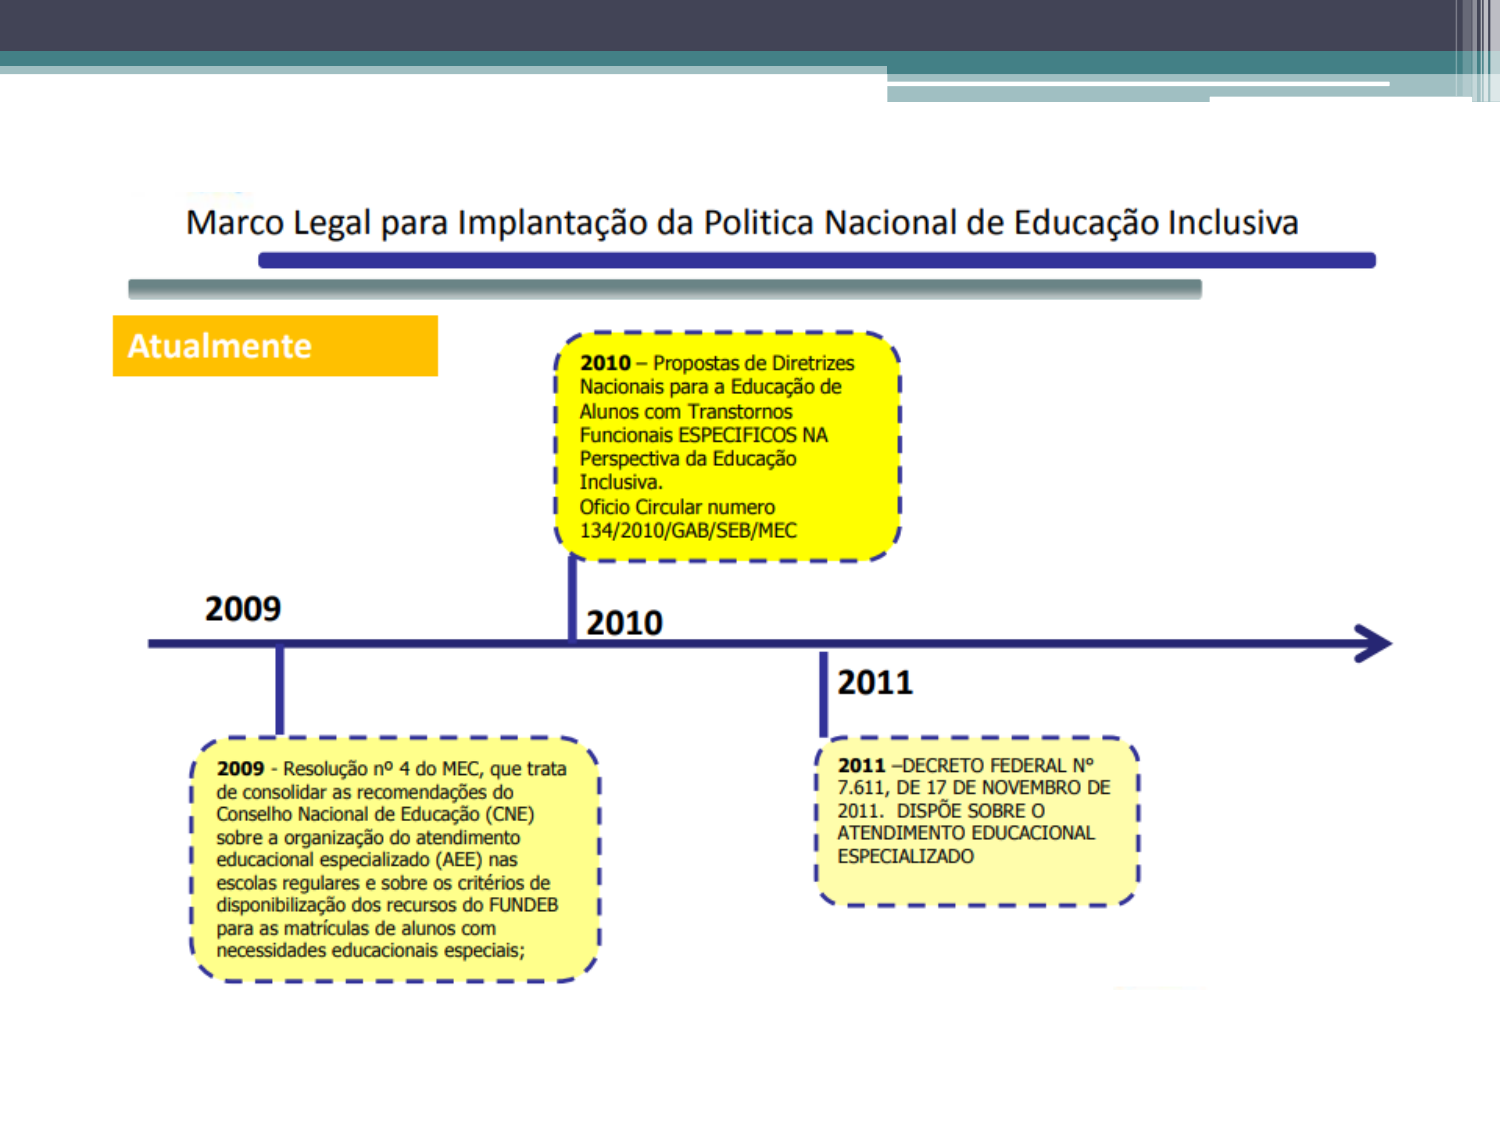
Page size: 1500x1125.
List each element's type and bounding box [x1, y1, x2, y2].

picture [96, 192, 1409, 990]
